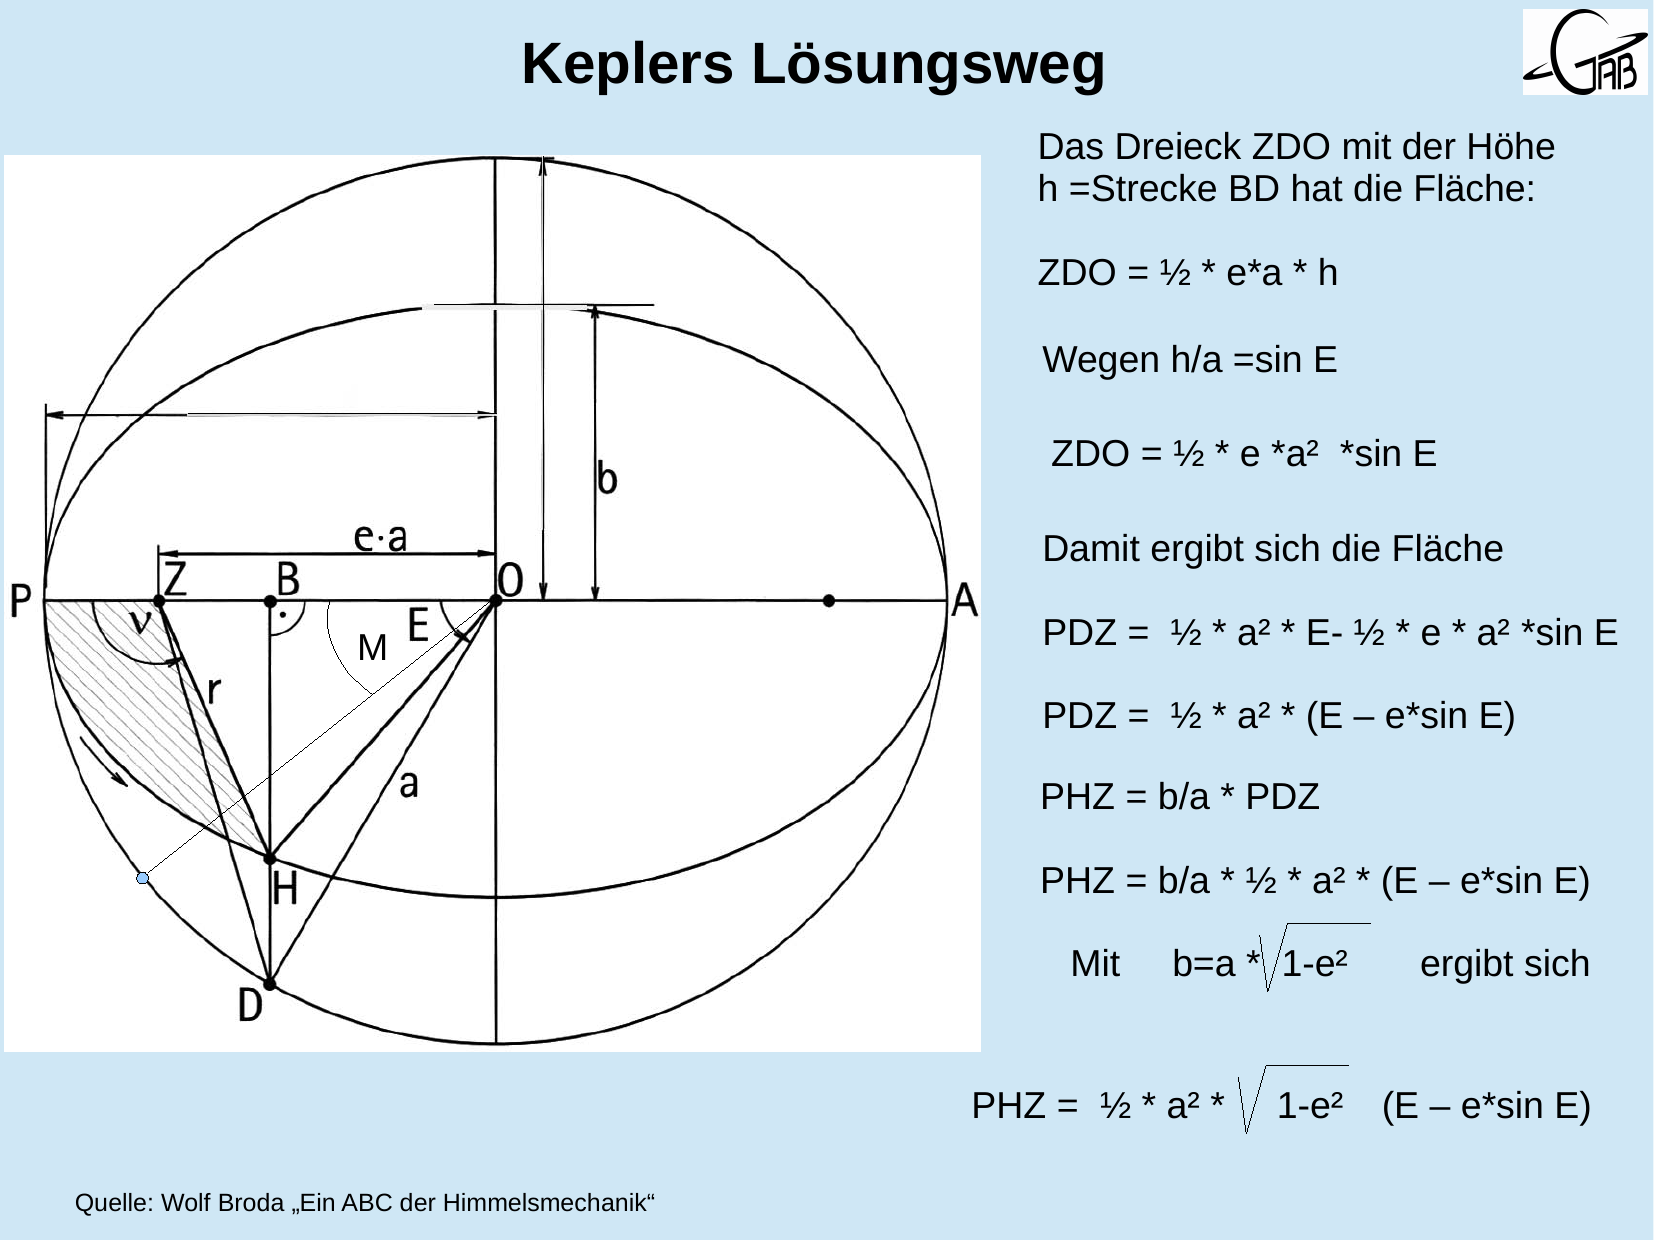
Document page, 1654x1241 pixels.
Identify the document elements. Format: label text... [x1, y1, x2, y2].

text_box Keplers Lösungsweg [506, 23, 1123, 105]
text_box M [342, 619, 390, 679]
text_box Damit ergibt sich die Fläche PDZ = ½ * a² * E- ½ * e * a² *sin E PDZ = ½ * a² * (E – e*sin E) [1027, 519, 1634, 746]
text_box PHZ = b/a * PDZ PHZ = b/a * ½ * a² * (E – e*sin E) [1025, 767, 1607, 909]
picture [4, 155, 981, 1052]
text_box Mit [1055, 935, 1146, 993]
text_box PHZ = ½ * a² * (E – e*sin E) [1359, 1076, 1608, 1134]
text_box b=a * 1-e² [1157, 935, 1364, 993]
picture [1523, 9, 1648, 95]
text_box Wegen h/a =sin E [1027, 330, 1382, 430]
text_box ergibt sich [1405, 935, 1606, 993]
chart [759, 732, 878, 792]
text_box 1-e² [1136, 1076, 1359, 1134]
text_box ZDO = ½ * e *a² *sin E [1036, 425, 1453, 484]
text_box [136, 872, 149, 884]
text_box Das Dreieck ZDO mit der Höhe h =Strecke BD hat die Fläche: ZDO = ½ * e*a * h [1022, 118, 1571, 302]
text_box PHZ = ½ * a² * (E – e*sin E) [956, 1076, 1136, 1134]
text_box Quelle: Wolf Broda „Ein ABC der Himmelsmechanik“ [60, 1181, 674, 1224]
